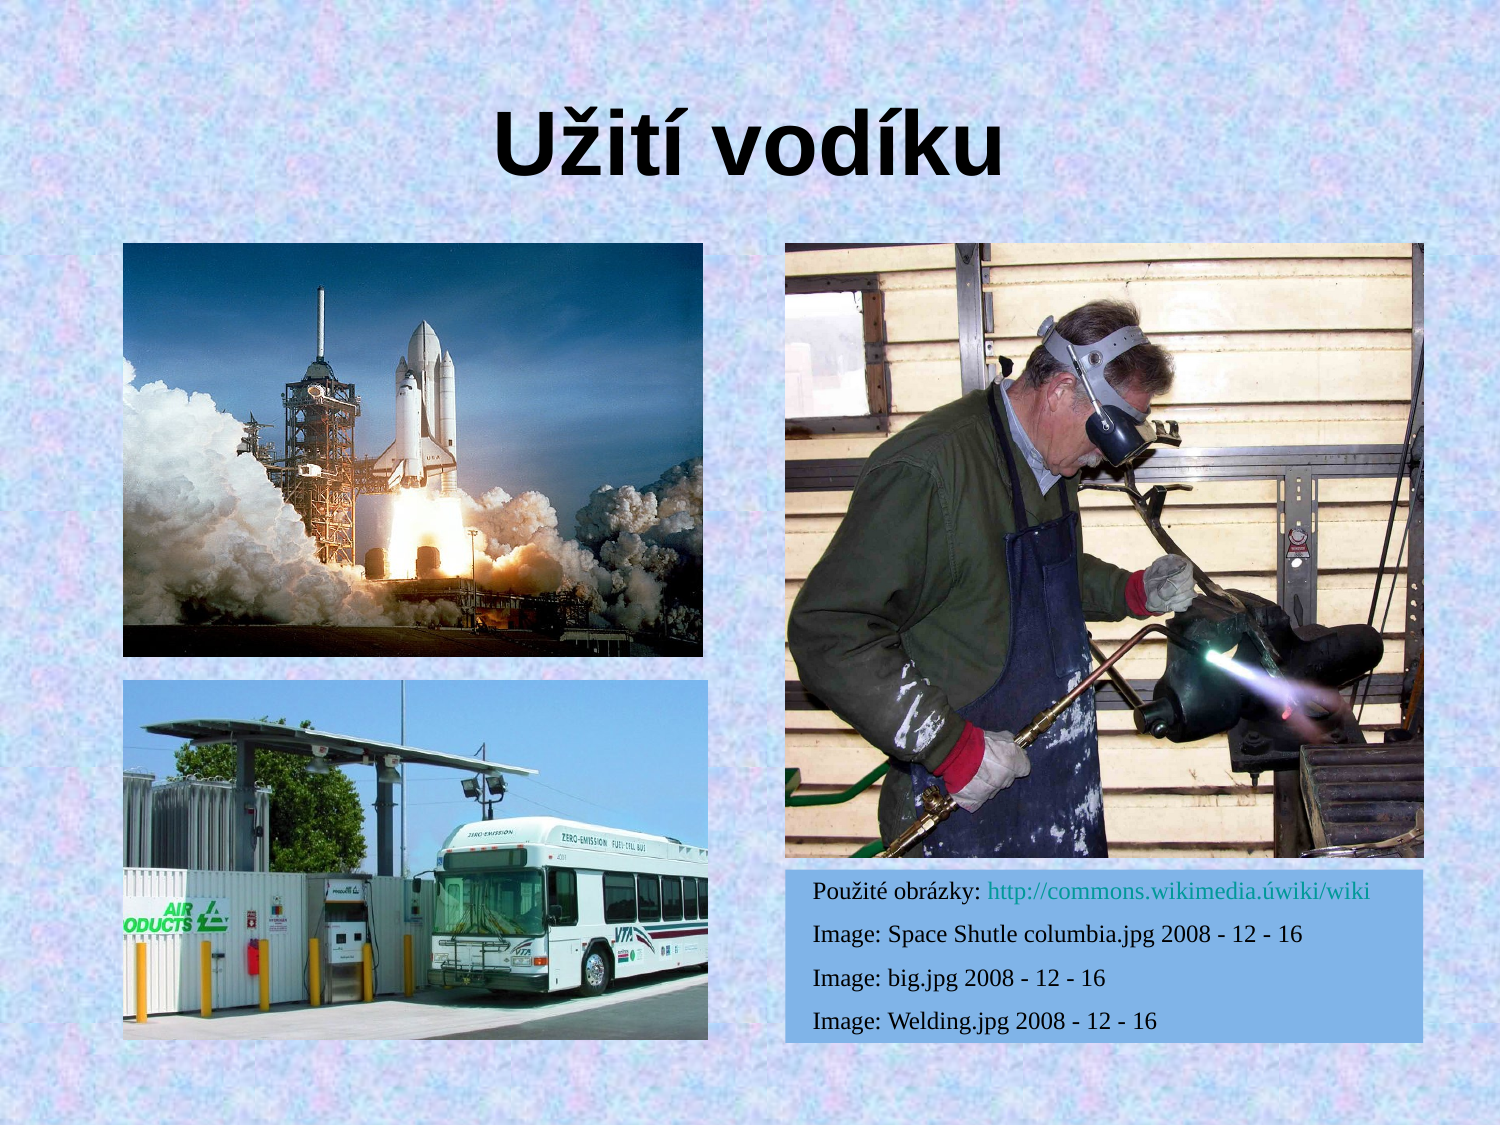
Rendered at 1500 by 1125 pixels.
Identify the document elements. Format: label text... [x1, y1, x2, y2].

title Užití vodíku [75, 45, 1426, 233]
text_box Použité obrázky: http://commons.wikimedia.úwiki/wiki Image: Space Shutle columbia.jpg 2008 - 12 - 16 Image: big.jpg 2008 - 12 - 16 Image: Welding.jpg 2008 - 12 - 16 [785, 869, 1424, 1043]
picture [785, 243, 1424, 858]
picture [123, 243, 703, 658]
picture [123, 680, 708, 1040]
